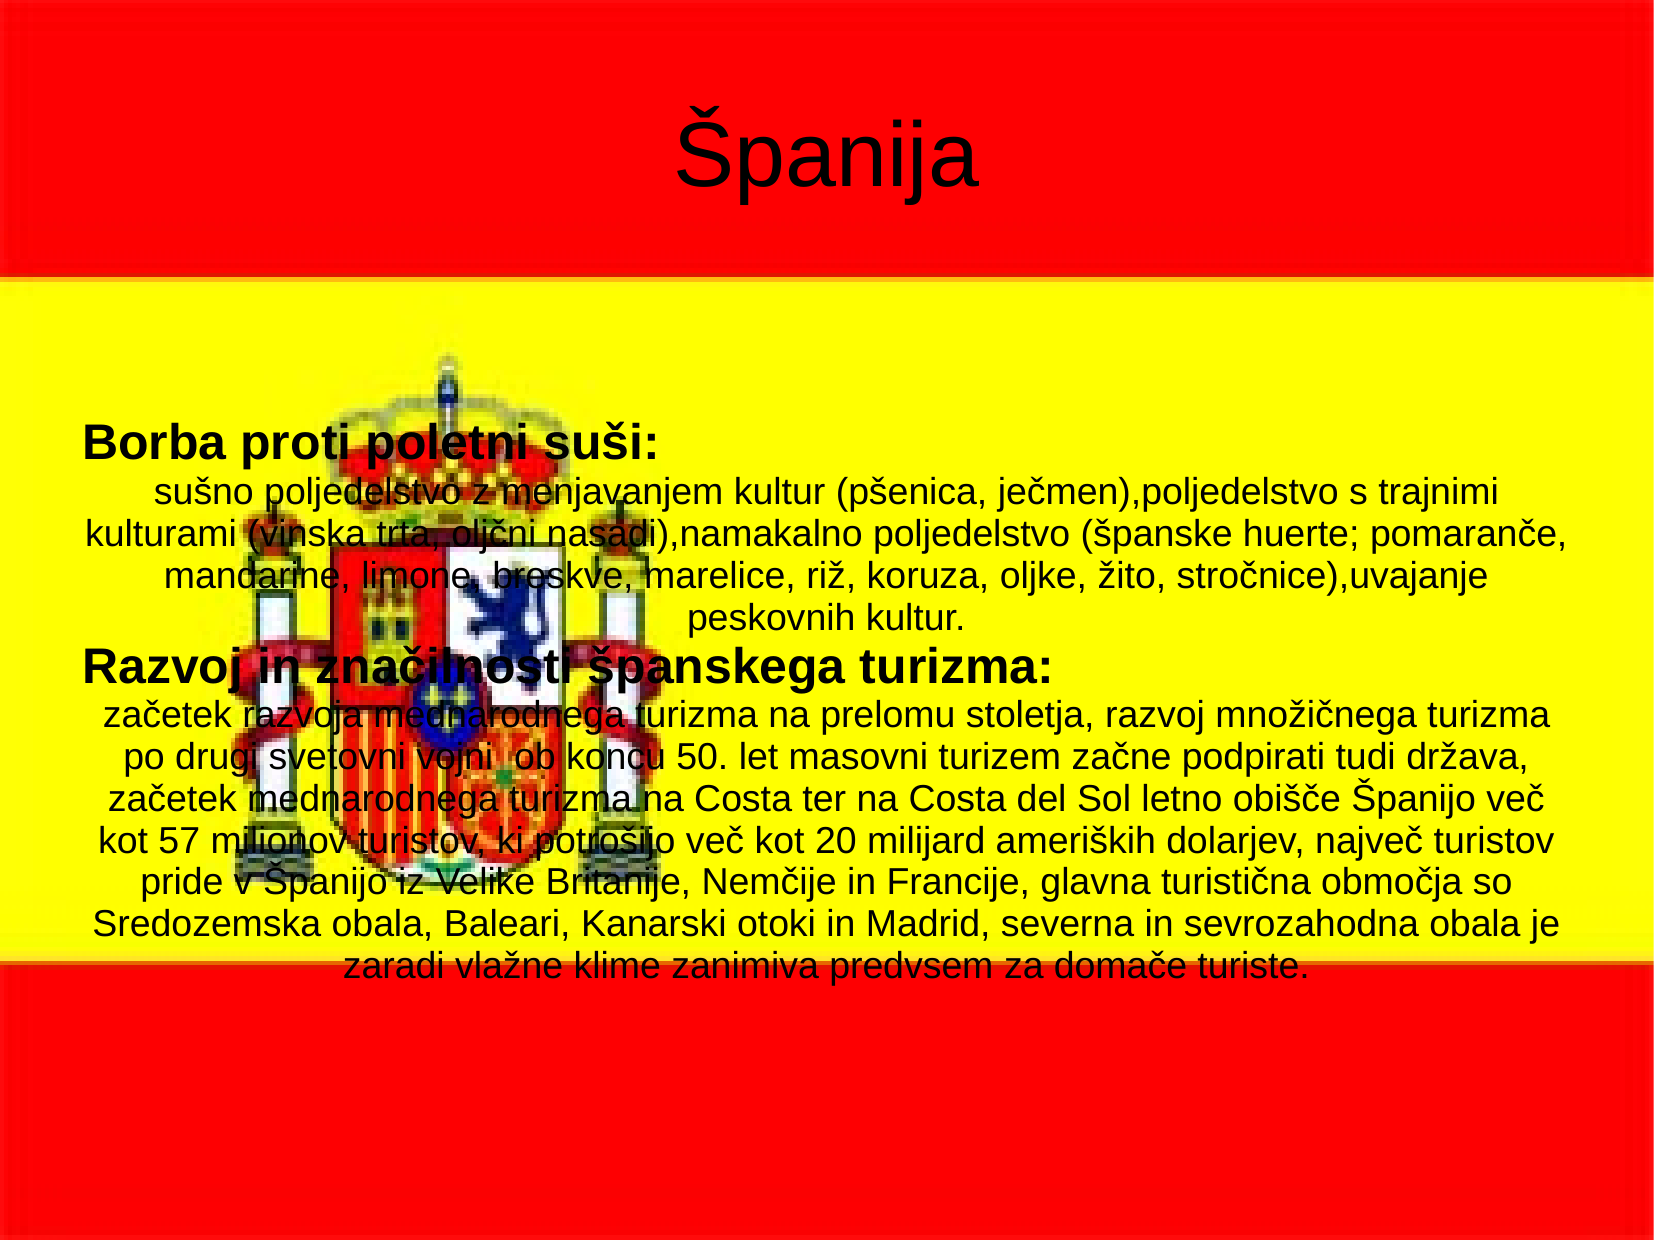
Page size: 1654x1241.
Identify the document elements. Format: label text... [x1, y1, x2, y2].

picture [0, 0, 1654, 1241]
subtitle Borba proti poletni suši: sušno poljedelstvo z menjavanjem kultur (pšenica, ječmen),poljedelstvo s trajnimi kulturami (vinska trta, oljčni nasadi),namakalno poljedelstvo (španske huerte; pomaranče, mandarine, limone, breskve, marelice, riž, koruza, oljke, žito, stročnice),uvajanje peskovnih kultur. Razvoj in značilnosti španskega turizma: začetek razvoja mednarodnega turizma na prelomu stoletja, razvoj množičnega turizma po drugi svetovni vojni ob koncu 50. let masovni turizem začne podpirati tudi država, začetek mednarodnega turizma na Costa ter na Costa del Sol letno obišče Španijo več kot 57 milionov turistov, ki potrošijo več kot 20 milijard ameriških dolarjev, največ turistov pride v Španijo iz Velike Britanije, Nemčije in Francije, glavna turistična območja so Sredozemska obala, Baleari, Kanarski otoki in Madrid, severna in sevrozahodna obala je zaradi vlažne klime zanimiva predvsem za domače turiste. [82, 297, 1571, 1102]
title Španija [82, 56, 1571, 249]
